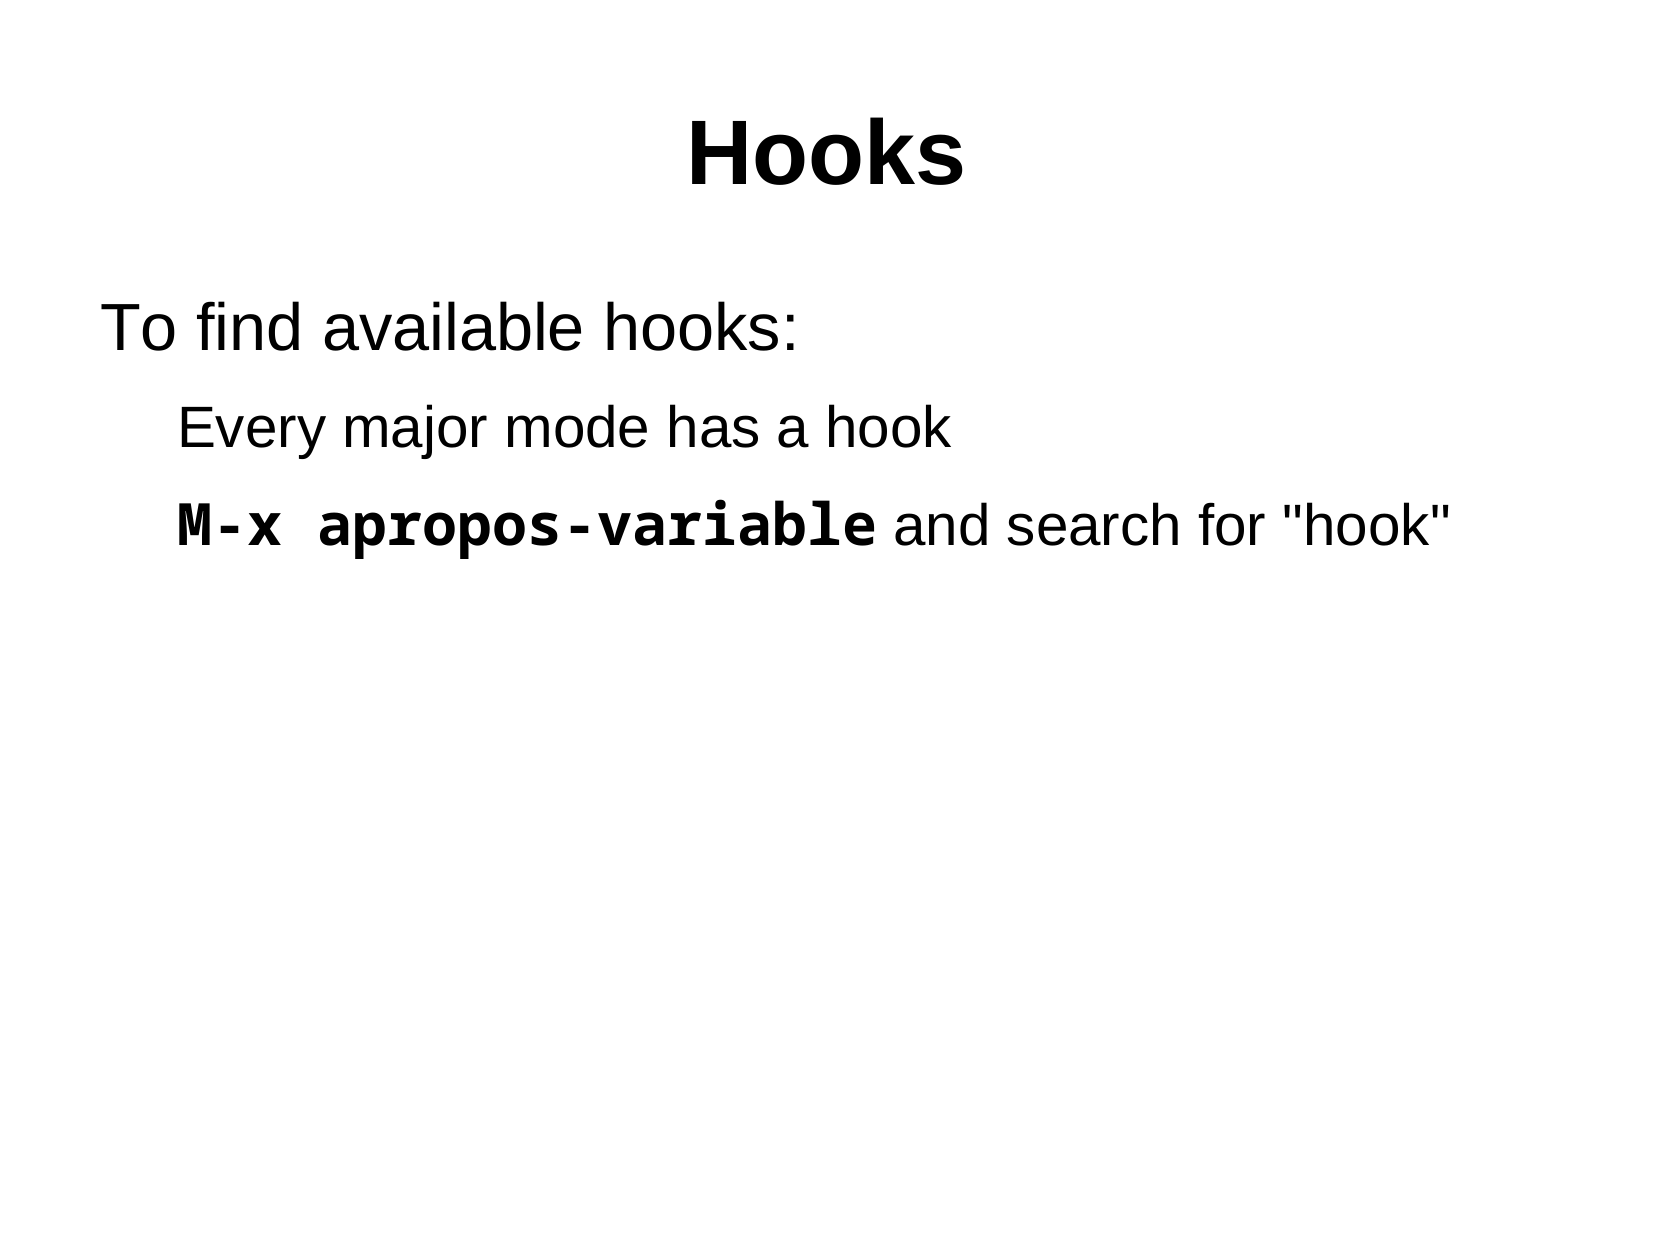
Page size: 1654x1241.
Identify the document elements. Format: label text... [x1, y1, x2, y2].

list To find available hooks: Every major mode has a hook M-x apropos-variable and search for "hook" [82, 290, 1571, 1094]
title Hooks [82, 56, 1571, 250]
